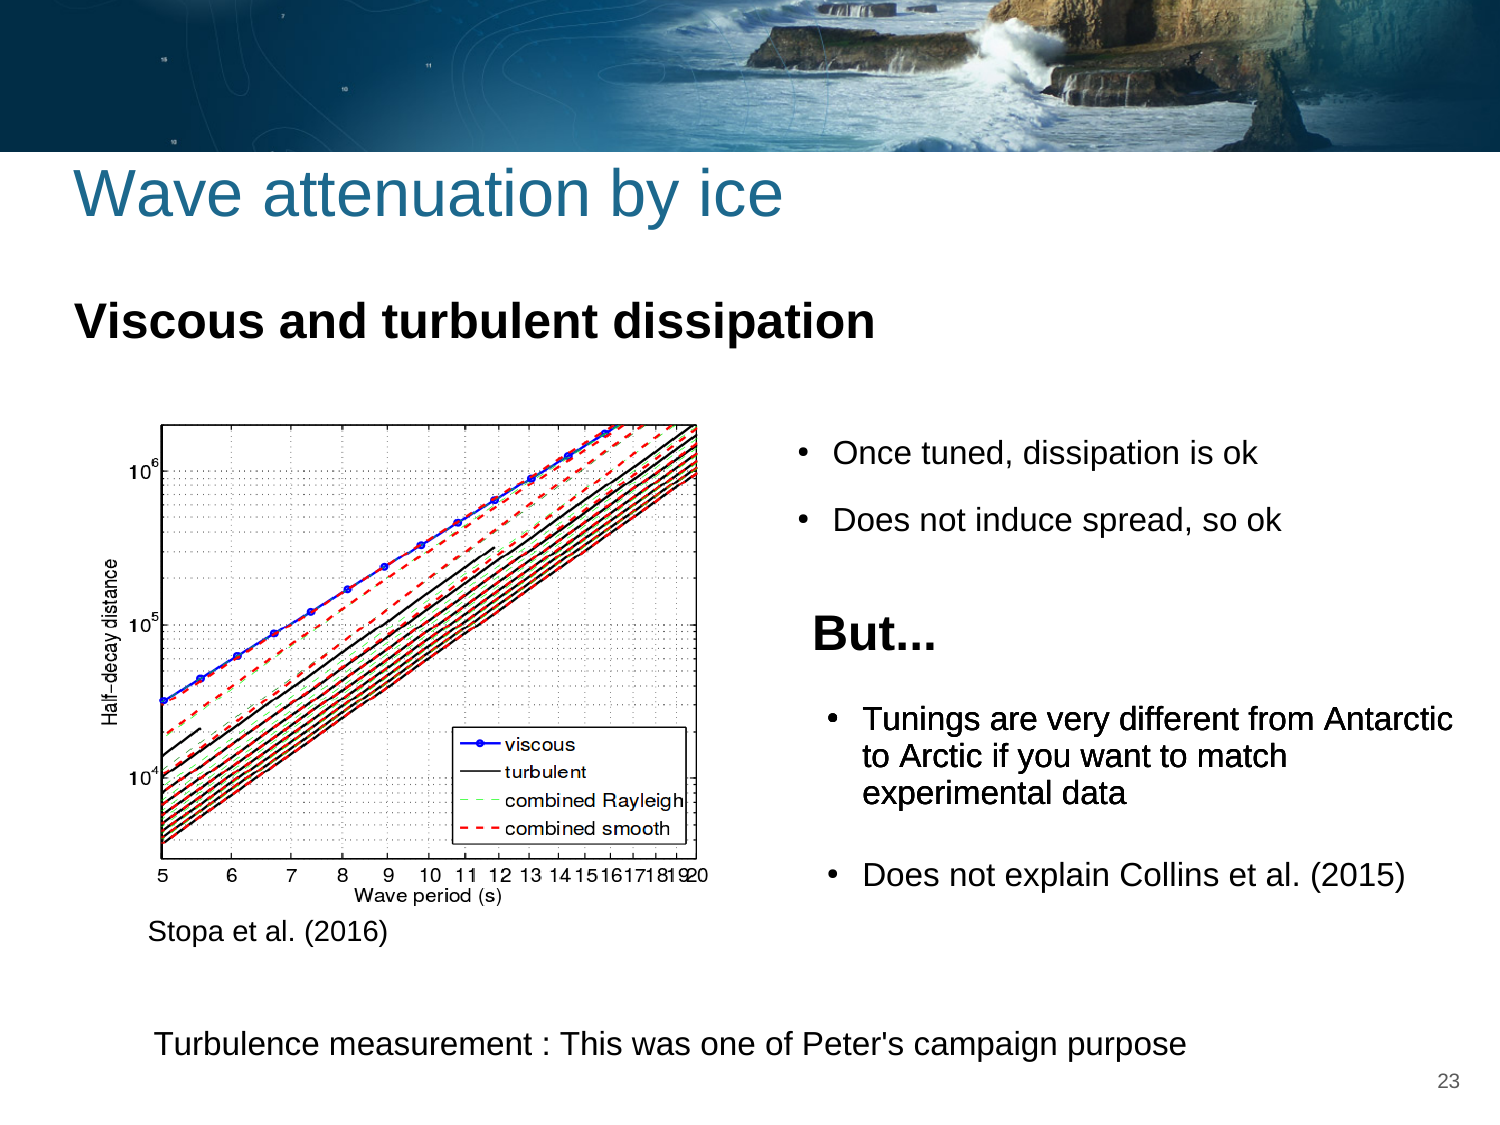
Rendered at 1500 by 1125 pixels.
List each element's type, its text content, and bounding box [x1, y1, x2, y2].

text_box Does not explain Collins et al. (2015) [826, 856, 1477, 894]
text_box Turbulence measurement : This was one of Peter's campaign purpose [118, 1025, 1300, 1063]
text_box Viscous and turbulent dissipation [59, 277, 1241, 434]
text_box Tunings are very different from Antarctic to Arctic if you want to match experimental data [826, 700, 1477, 814]
text_box Stopa et al. (2016) [147, 915, 709, 949]
text_box Does not induce spread, so ok [797, 501, 1359, 540]
text_box But... [797, 590, 1034, 680]
title Wave attenuation by ice [59, 102, 1244, 278]
text_box Once tuned, dissipation is ok [797, 434, 1359, 473]
picture [0, 0, 1500, 152]
picture [59, 412, 768, 916]
